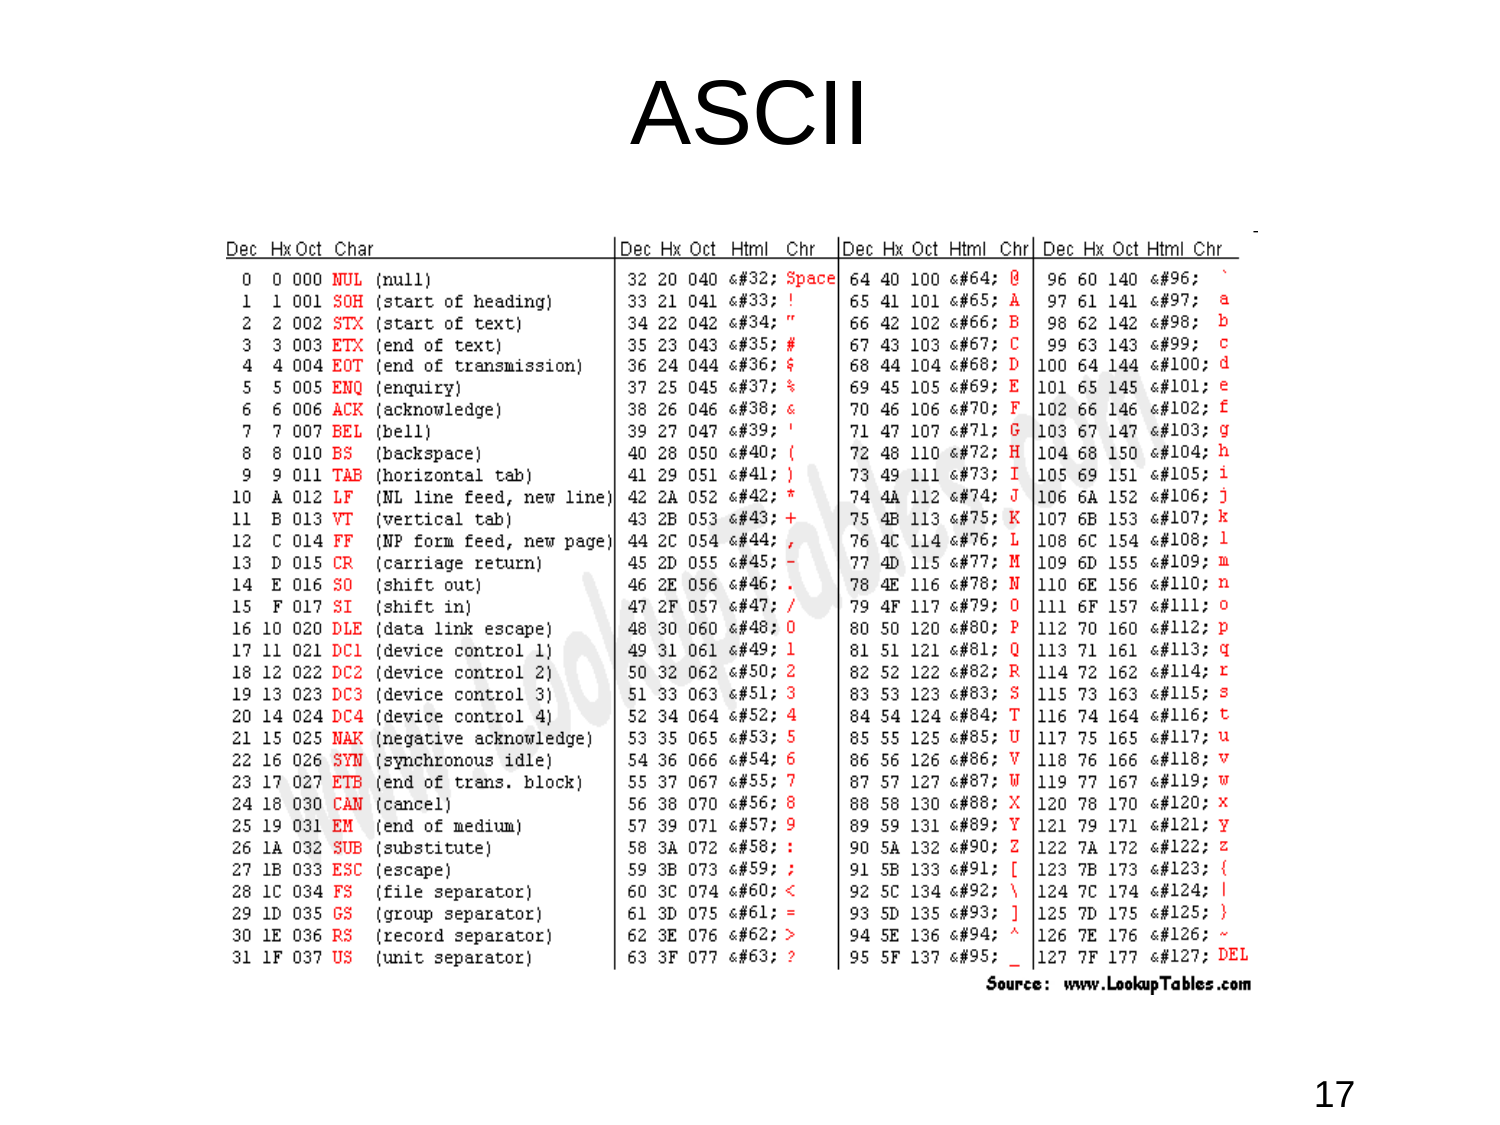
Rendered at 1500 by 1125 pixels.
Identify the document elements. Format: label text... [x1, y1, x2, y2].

title ASCII [75, 45, 1425, 233]
picture [226, 231, 1258, 995]
